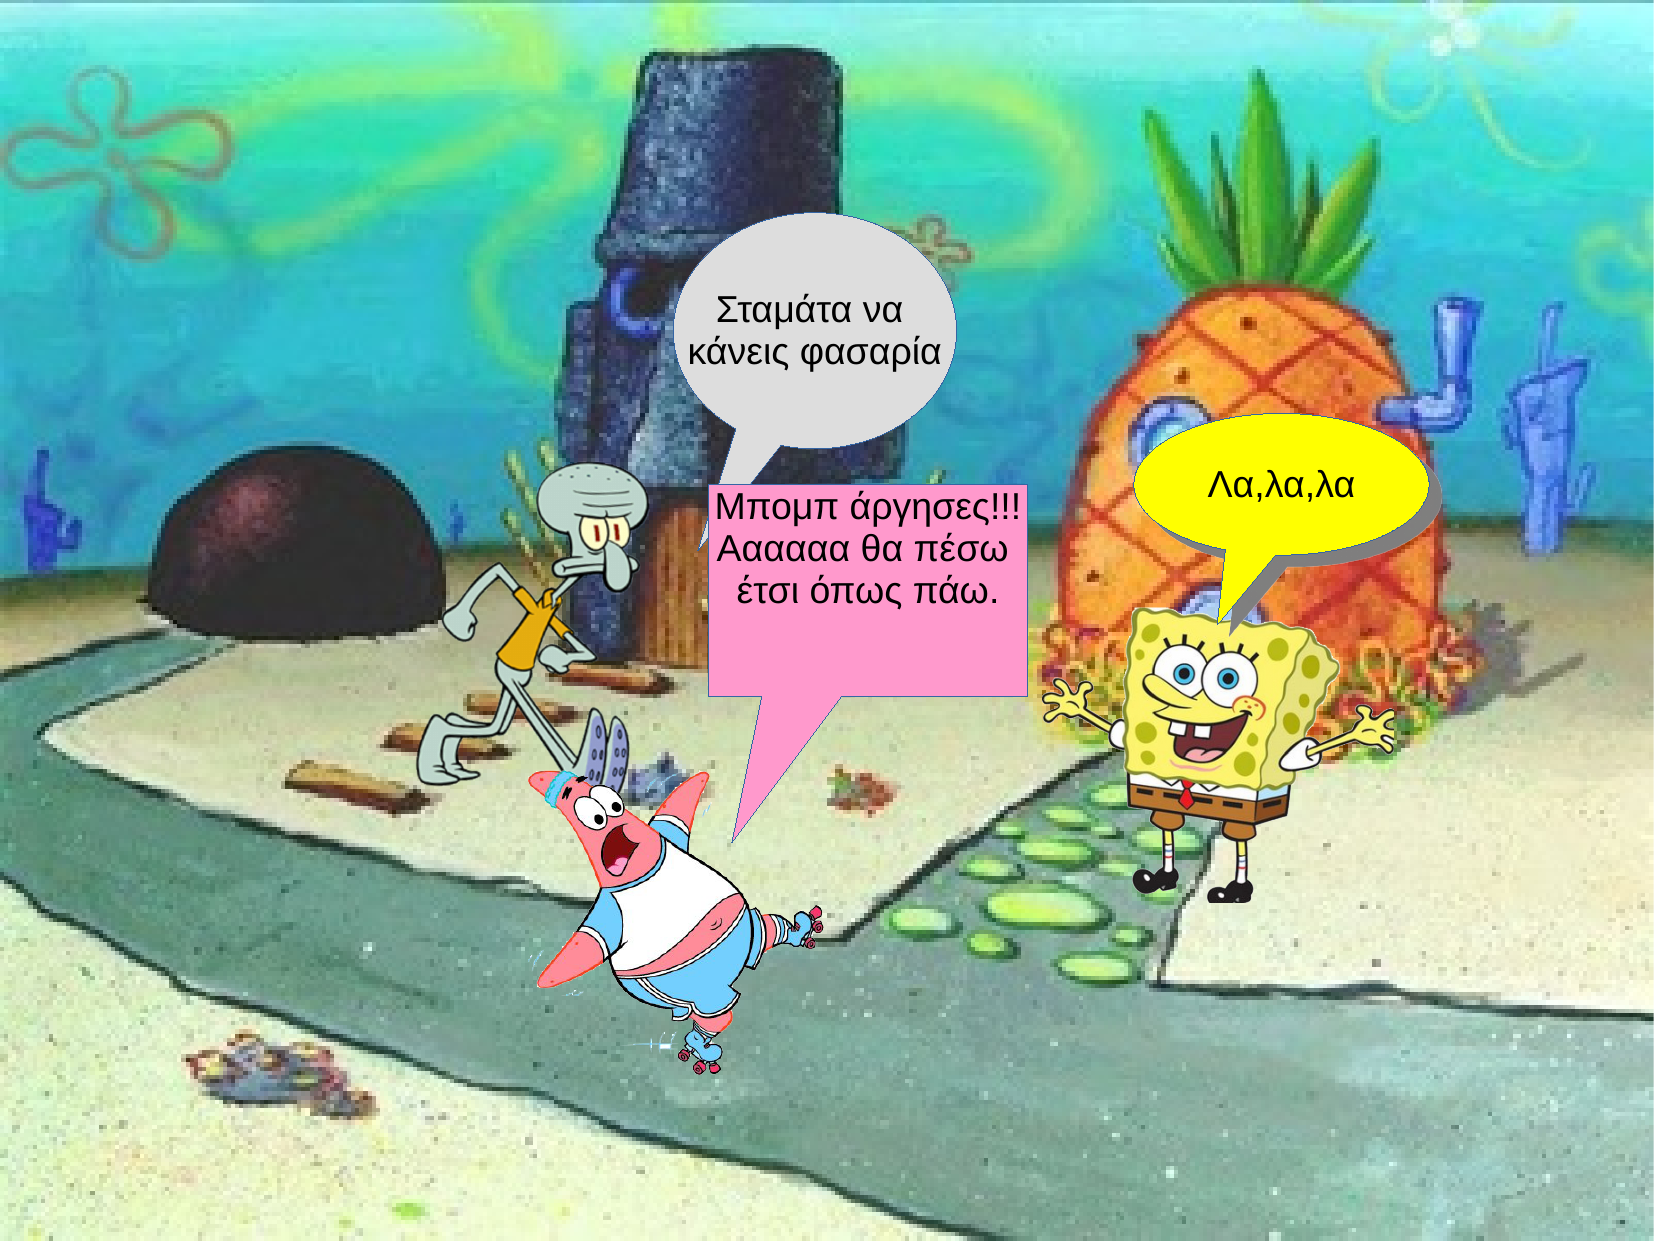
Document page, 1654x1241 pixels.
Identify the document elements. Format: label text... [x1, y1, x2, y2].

text_box Μπομπ άργησες!!! Αααααα θα πέσω έτσι όπως πάω. [708, 484, 1028, 843]
picture [0, 0, 1654, 1241]
text_box Λα,λα,λα [1133, 413, 1430, 625]
text_box Σταμάτα να κάνεις φασαρία [673, 212, 957, 484]
